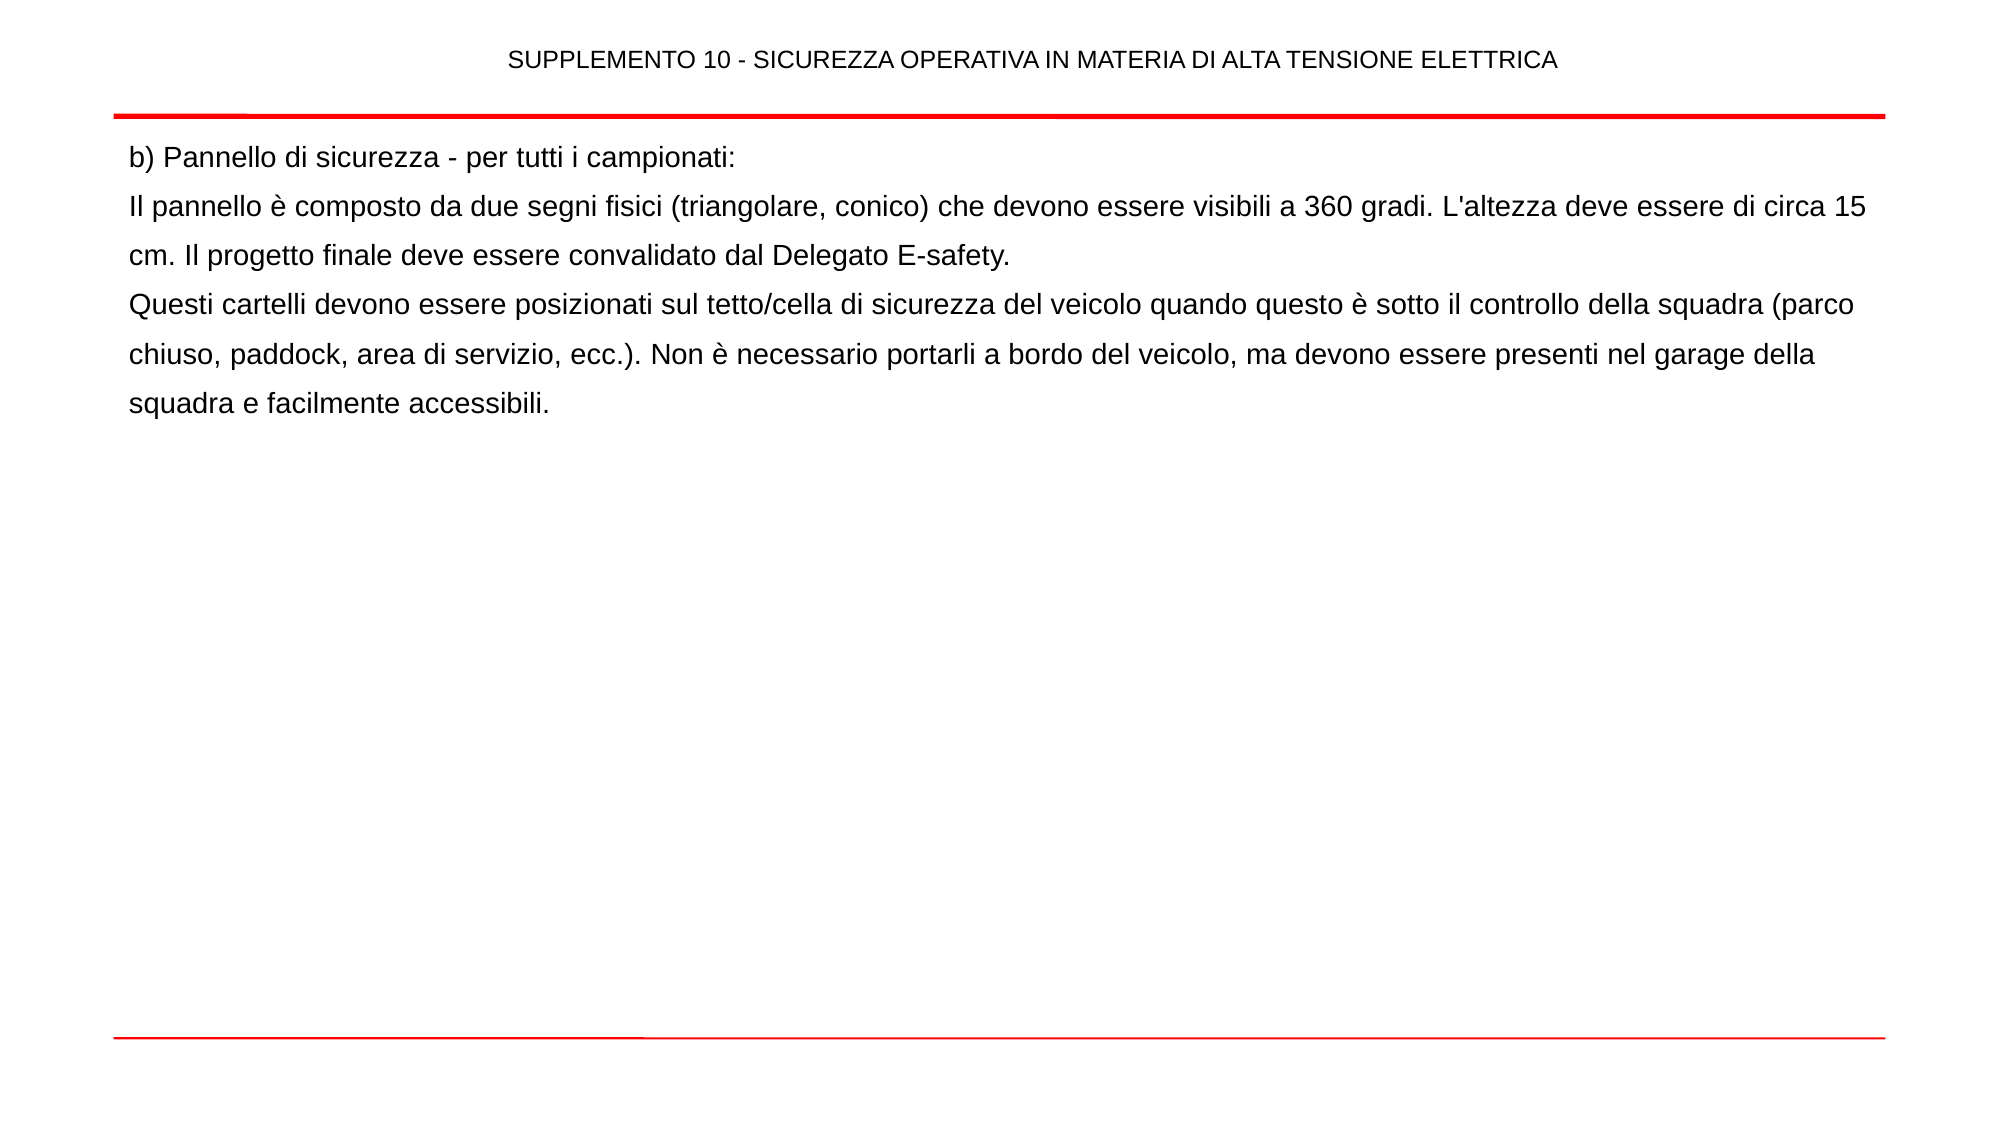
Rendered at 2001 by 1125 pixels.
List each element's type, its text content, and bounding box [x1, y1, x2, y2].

text_box b) Pannello di sicurezza - per tutti i campionati: Il pannello è composto da due segni fisici (triangolare, conico) che devono essere visibili a 360 gradi. L'altezza deve essere di circa 15 cm. Il progetto finale deve essere convalidato dal Delegato E-safety. Questi cartelli devono essere posizionati sul tetto/cella di sicurezza del veicolo quando questo è sotto il controllo della squadra (parco chiuso, paddock, area di servizio, ecc.). Non è necessario portarli a bordo del veicolo, ma devono essere presenti nel garage della squadra e facilmente accessibili. [114, 117, 1886, 477]
text_box SUPPLEMENTO 10 - SICUREZZA OPERATIVA IN MATERIA DI ALTA TENSIONE ELETTRICA [173, 38, 1895, 82]
